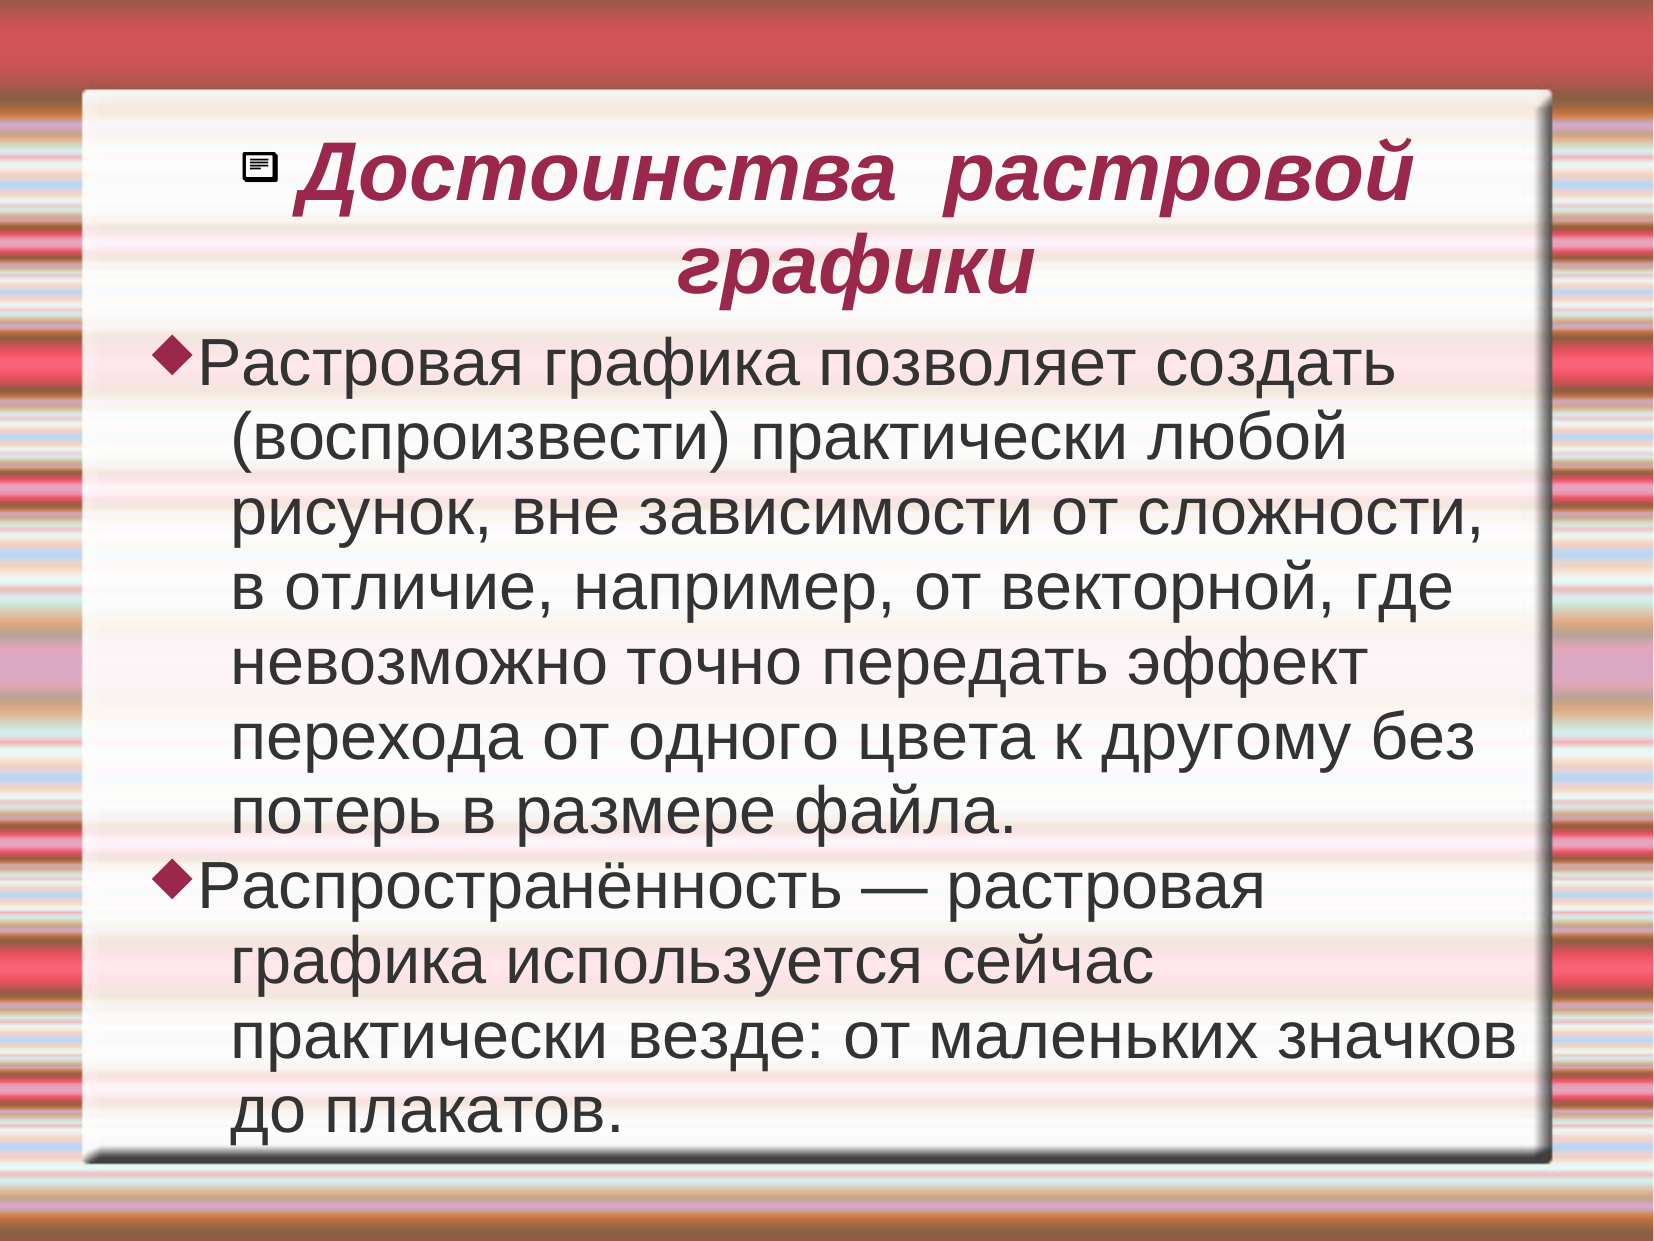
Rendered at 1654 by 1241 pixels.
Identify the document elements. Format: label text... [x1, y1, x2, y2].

list Растровая графика позволяет создать (воспроизвести) практически любой рисунок, вне зависимости от сложности, в отличие, например, от векторной, где невозможно точно передать эффект перехода от одного цвета к другому без потерь в размере файла. Распространённость — растровая графика используется сейчас практически везде: от маленьких значков до плакатов. [147, 324, 1529, 1223]
title Достоинства растровой графики [121, 114, 1534, 322]
picture [0, 0, 1654, 1241]
